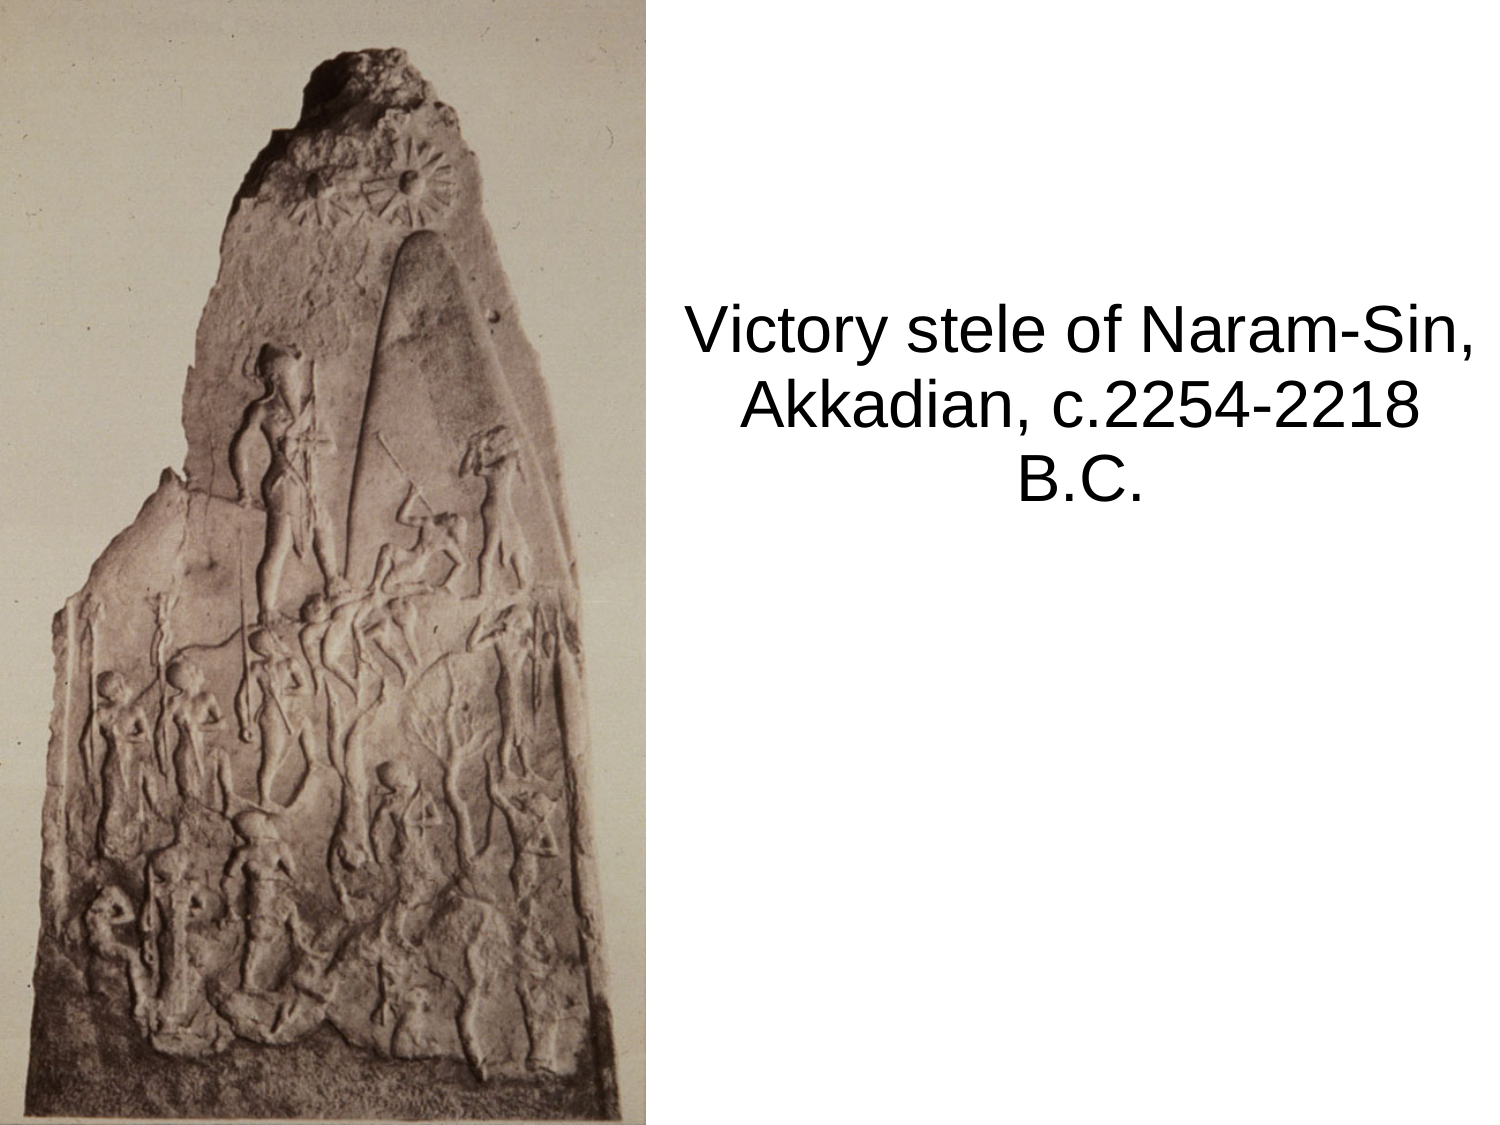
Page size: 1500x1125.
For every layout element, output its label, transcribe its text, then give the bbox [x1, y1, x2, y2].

title Victory stele of Naram-Sin, Akkadian, c.2254-2218 B.C. [662, 45, 1500, 763]
picture [0, 0, 646, 1125]
